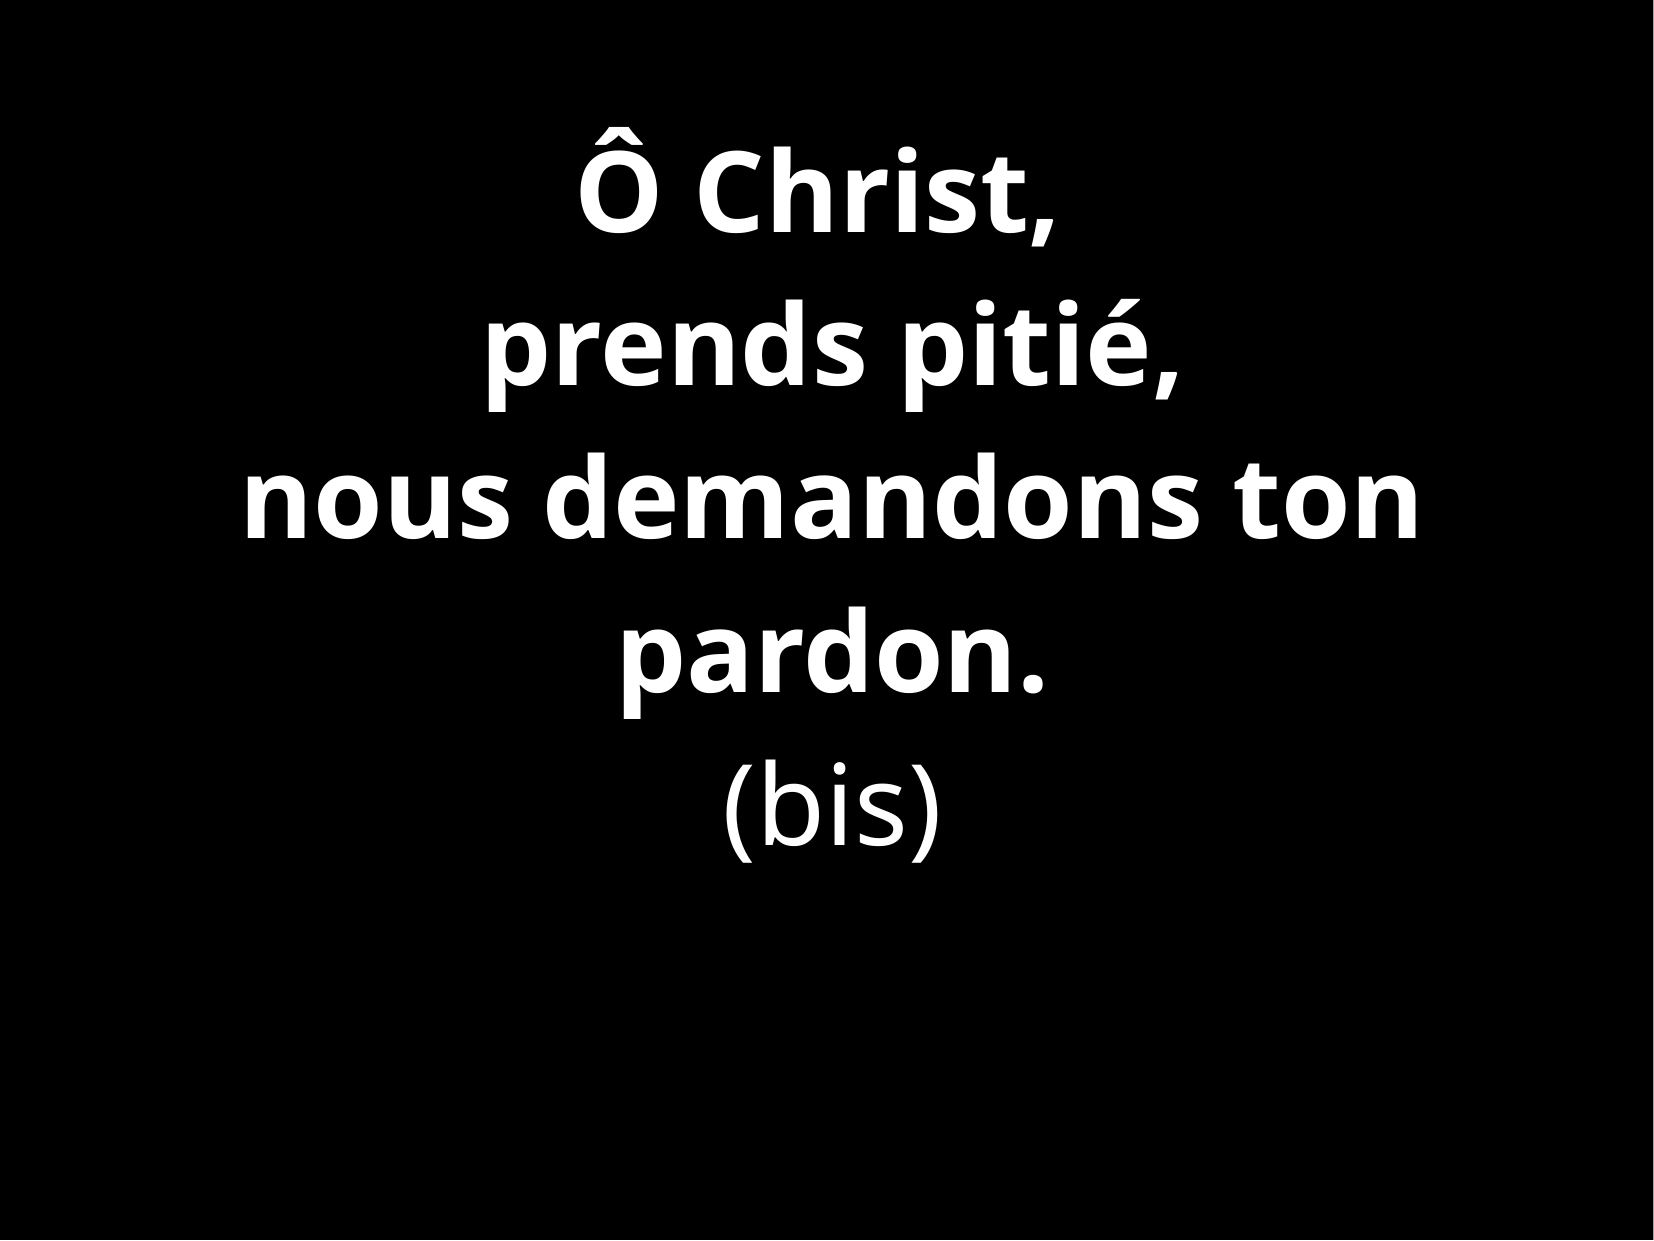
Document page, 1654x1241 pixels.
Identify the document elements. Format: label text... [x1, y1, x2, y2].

subtitle Ô Christ, prends pitié, nous demandons ton pardon. (bis) [35, 35, 1630, 1109]
